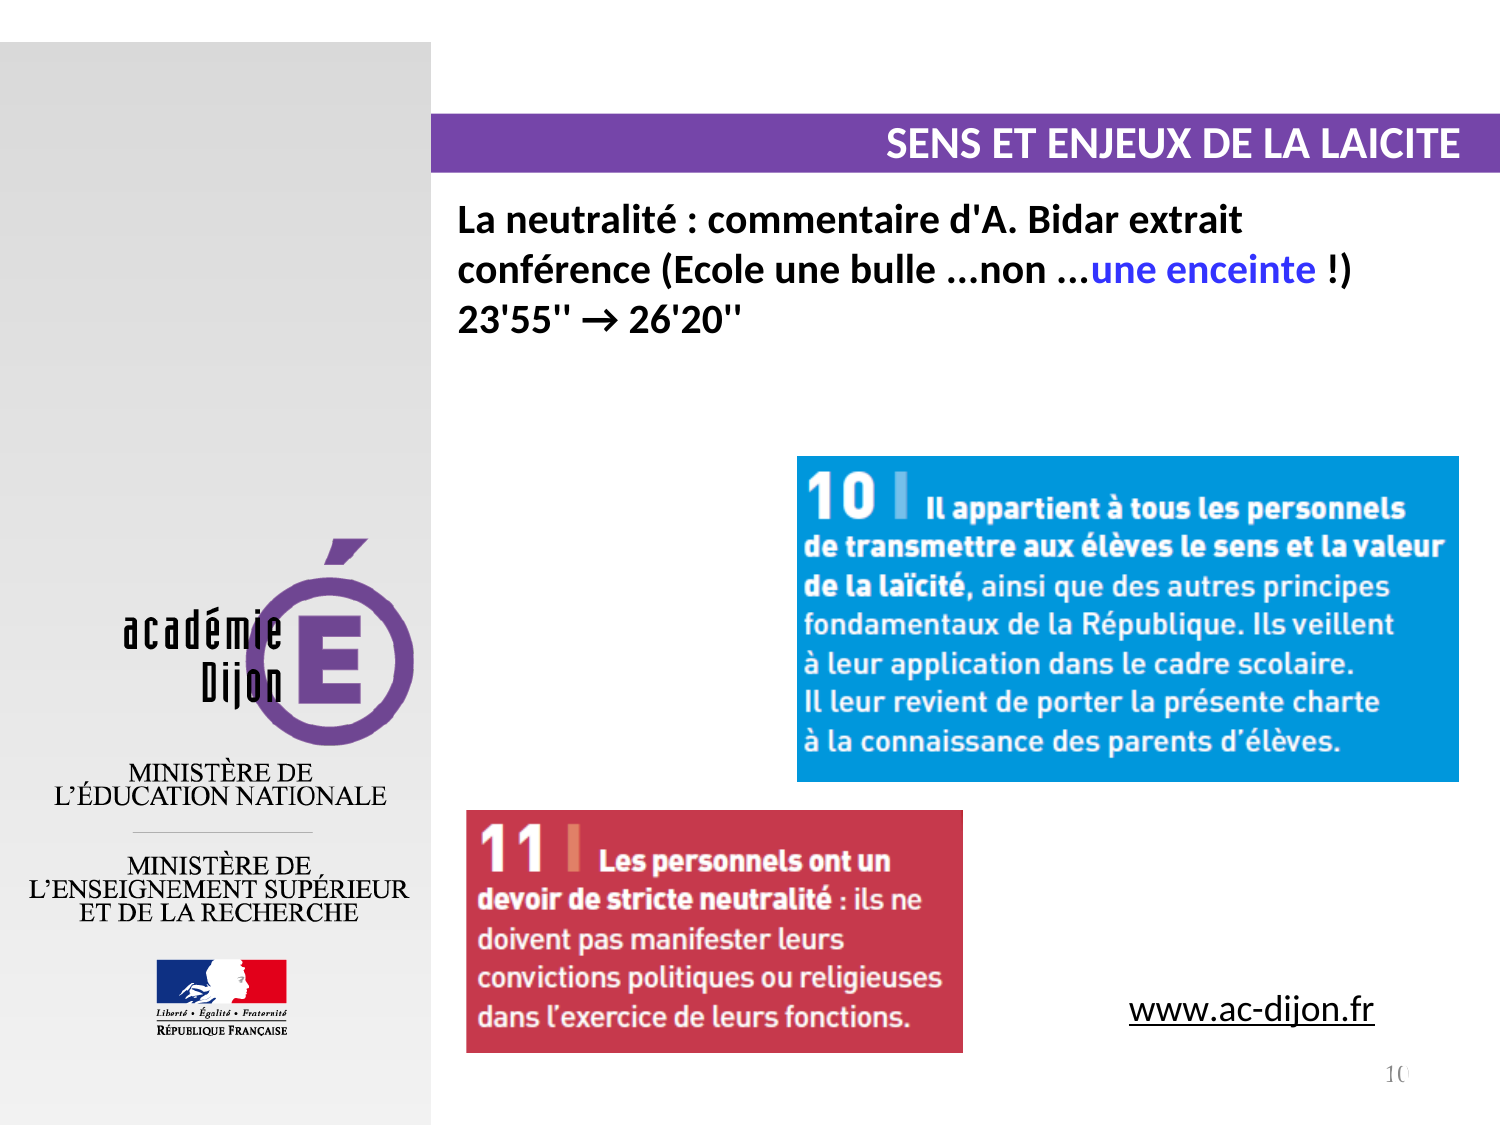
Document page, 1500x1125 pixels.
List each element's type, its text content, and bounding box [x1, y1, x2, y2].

picture [1221, 619, 1236, 634]
picture [1255, 613, 1259, 634]
picture [805, 728, 818, 751]
picture [925, 619, 939, 634]
picture [916, 579, 928, 596]
picture [810, 472, 831, 519]
picture [909, 658, 922, 680]
picture [1204, 658, 1229, 674]
picture [1310, 619, 1323, 634]
picture [1014, 696, 1028, 712]
picture [1009, 658, 1022, 674]
picture [1072, 581, 1086, 596]
picture [1377, 581, 1390, 596]
picture [847, 575, 871, 596]
picture [1042, 540, 1074, 557]
picture [1048, 497, 1053, 519]
picture [1385, 614, 1394, 634]
picture [997, 690, 1011, 712]
picture [1388, 535, 1429, 557]
picture [1029, 736, 1044, 751]
picture [1343, 581, 1374, 602]
picture [969, 619, 999, 634]
picture [927, 736, 940, 751]
picture [1433, 540, 1446, 557]
picture [1007, 581, 1022, 596]
picture [1182, 689, 1240, 712]
picture [1336, 581, 1340, 596]
picture [1050, 613, 1072, 634]
picture [953, 658, 987, 674]
picture [1112, 696, 1123, 712]
picture [953, 619, 966, 634]
picture [806, 690, 810, 712]
picture [1369, 619, 1383, 634]
picture [1108, 494, 1122, 519]
picture [1110, 532, 1140, 557]
picture [861, 736, 874, 751]
picture [939, 572, 965, 596]
picture [910, 736, 924, 751]
picture [1009, 613, 1022, 634]
picture [1067, 658, 1080, 674]
picture [1265, 540, 1279, 557]
picture [844, 472, 874, 519]
picture [1141, 540, 1173, 557]
picture [1001, 540, 1016, 557]
picture [1303, 581, 1332, 596]
picture [1353, 540, 1369, 557]
picture [1302, 736, 1332, 751]
picture [905, 573, 916, 596]
picture [982, 581, 996, 596]
picture [1132, 658, 1145, 674]
picture [1286, 652, 1293, 674]
picture [1294, 658, 1308, 674]
picture [1154, 613, 1167, 634]
picture [1137, 619, 1150, 634]
picture [1222, 730, 1236, 751]
picture [874, 696, 885, 712]
picture [805, 613, 813, 634]
picture [1026, 658, 1039, 674]
picture [829, 730, 851, 751]
picture [1188, 731, 1212, 751]
picture [1050, 652, 1064, 674]
picture [1186, 576, 1239, 596]
picture [1214, 540, 1262, 557]
picture [1327, 619, 1331, 634]
picture [1205, 619, 1218, 634]
picture [1269, 658, 1282, 674]
picture [1259, 692, 1268, 712]
picture [1126, 736, 1139, 751]
text_box La neutralité : commentaire d'A. Bidar extrait conférence (Ecole une bulle ...non ...une enceinte !) 23'55'' → 26'20'' [442, 184, 1459, 409]
picture [889, 540, 919, 557]
picture [944, 736, 995, 751]
picture [1102, 611, 1116, 634]
picture [1344, 613, 1351, 634]
picture [1188, 619, 1201, 640]
picture [855, 659, 868, 674]
picture [893, 736, 907, 751]
picture [1264, 581, 1279, 602]
picture [872, 658, 883, 674]
picture [1100, 658, 1113, 674]
picture [1084, 658, 1097, 674]
picture [1199, 497, 1239, 519]
picture [882, 619, 905, 634]
picture [928, 497, 933, 519]
picture [1352, 619, 1366, 634]
picture [1054, 730, 1067, 751]
picture [1120, 619, 1133, 640]
picture [1056, 499, 1100, 519]
picture [831, 690, 839, 712]
picture [877, 736, 890, 751]
picture [466, 810, 968, 1053]
picture [866, 619, 879, 634]
picture [1087, 736, 1100, 751]
picture [1294, 696, 1306, 712]
picture [1330, 497, 1405, 519]
picture [908, 619, 922, 634]
picture [1249, 502, 1296, 525]
picture [1025, 575, 1044, 596]
picture [1166, 696, 1179, 718]
picture [1025, 540, 1039, 557]
picture [840, 696, 870, 712]
picture [1110, 736, 1123, 757]
picture [978, 692, 988, 712]
picture [1132, 690, 1155, 712]
picture [937, 497, 945, 519]
text_box SENS ET ENJEUX DE LA LAICITE [566, 105, 1477, 166]
picture [1039, 692, 1092, 718]
picture [1131, 499, 1190, 519]
picture [1055, 581, 1069, 602]
picture [990, 654, 1006, 674]
picture [1089, 581, 1103, 596]
picture [892, 658, 905, 674]
picture [1334, 613, 1341, 634]
picture [895, 696, 977, 712]
picture [1143, 736, 1169, 751]
picture [1113, 575, 1159, 596]
picture [1264, 613, 1285, 634]
picture [942, 614, 950, 634]
picture [1095, 696, 1108, 712]
picture [1000, 581, 1004, 596]
picture [814, 619, 846, 634]
picture [1366, 696, 1379, 712]
picture [1310, 690, 1339, 712]
picture [849, 613, 862, 634]
picture [1296, 502, 1326, 519]
picture [805, 535, 838, 557]
picture [1242, 581, 1255, 596]
picture [846, 537, 885, 557]
picture [1272, 728, 1301, 751]
picture [1264, 730, 1271, 751]
picture [1084, 613, 1100, 634]
picture [1182, 535, 1206, 557]
picture [805, 651, 818, 674]
picture [1246, 728, 1260, 751]
picture [1311, 659, 1316, 674]
picture [805, 575, 838, 596]
picture [931, 575, 936, 596]
picture [1170, 613, 1184, 634]
picture [1070, 736, 1084, 751]
picture [1082, 532, 1108, 557]
picture [1288, 537, 1313, 557]
picture [880, 575, 904, 596]
picture [1270, 696, 1284, 712]
text_box <numéro> [1074, 1042, 1425, 1103]
picture [1243, 696, 1257, 712]
picture [998, 736, 1027, 751]
picture [1293, 619, 1307, 634]
picture [1124, 652, 1131, 674]
picture [895, 472, 907, 519]
picture [1187, 652, 1200, 674]
picture [829, 652, 851, 674]
picture [1239, 658, 1267, 674]
picture [1322, 535, 1346, 557]
picture [1342, 692, 1363, 712]
picture [29, 538, 414, 1036]
picture [922, 537, 1000, 557]
picture [1282, 581, 1293, 596]
picture [1025, 619, 1039, 634]
picture [1168, 581, 1182, 596]
picture [953, 499, 1045, 525]
picture [1172, 736, 1186, 751]
picture [1170, 658, 1183, 674]
picture [1319, 658, 1345, 674]
picture [926, 652, 949, 680]
picture [1155, 658, 1167, 674]
picture [814, 690, 821, 712]
picture [1370, 540, 1385, 557]
